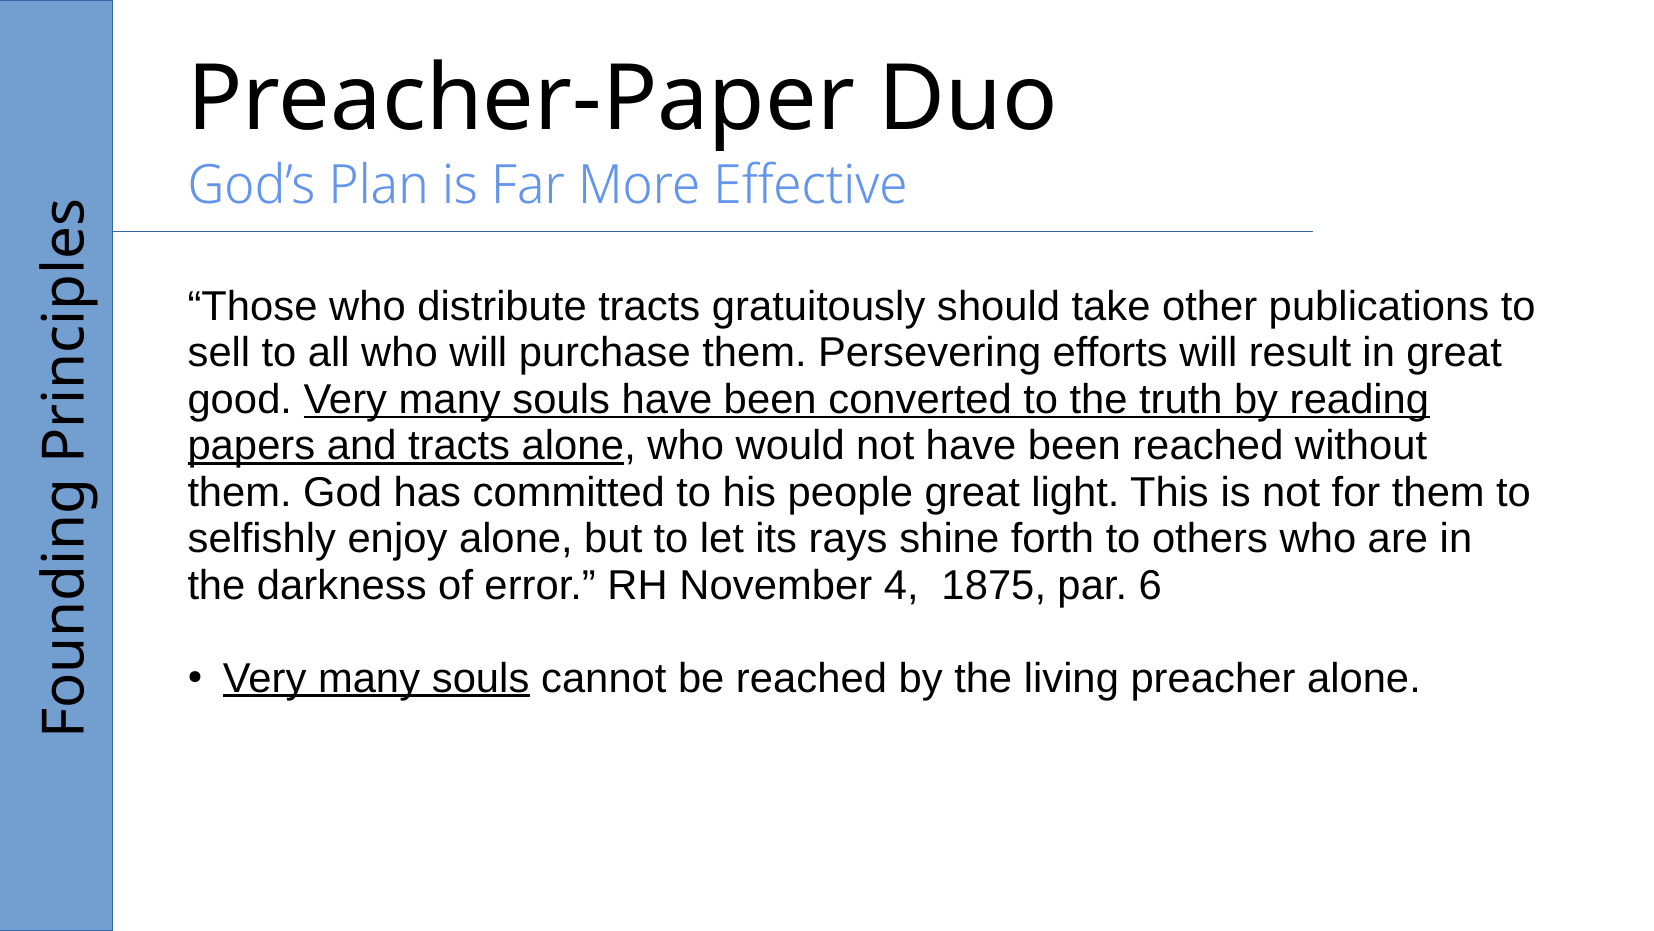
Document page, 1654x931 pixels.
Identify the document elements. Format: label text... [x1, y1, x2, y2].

title Preacher-Paper Duo [187, 33, 1571, 125]
subtitle “Those who distribute tracts gratuitously should take other publications to sell to all who will purchase them. Persevering efforts will result in great good. Very many souls have been converted to the truth by reading papers and tracts alone, who would not have been reached without them. God has committed to his people great light. This is not for them to selfishly enjoy alone, but to let its rays shine forth to others who are in the darkness of error.” RH November 4, 1875, par. 6 Very many souls cannot be reached by the living preacher alone. [187, 282, 1538, 887]
text_box [0, 0, 113, 931]
text_box Founding Principles [13, 37, 105, 901]
title God’s Plan is Far More Effective [187, 125, 1571, 239]
